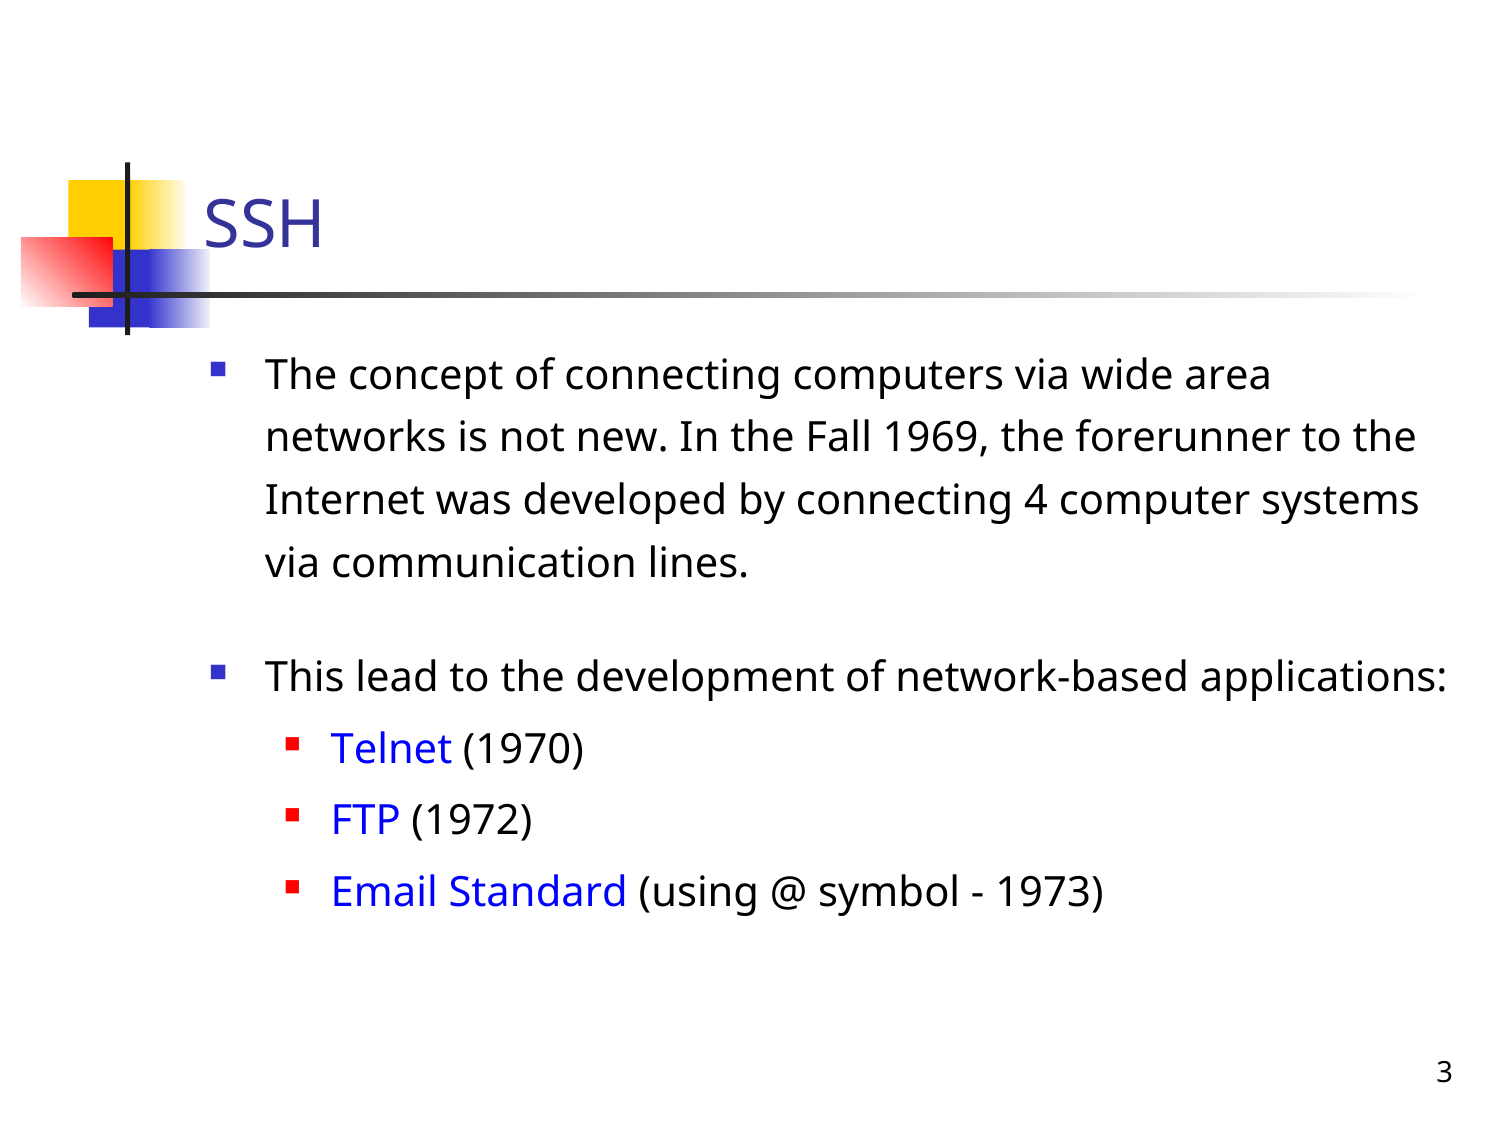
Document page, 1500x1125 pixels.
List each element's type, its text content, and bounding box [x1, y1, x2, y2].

title SSH [188, 35, 1468, 276]
list The concept of connecting computers via wide area networks is not new. In the Fall 1969, the forerunner to the Internet was developed by connecting 4 computer systems via communication lines. This lead to the development of network-based applications: Telnet (1970) FTP (1972) Email Standard (using @ symbol - 1973) [193, 331, 1469, 1007]
